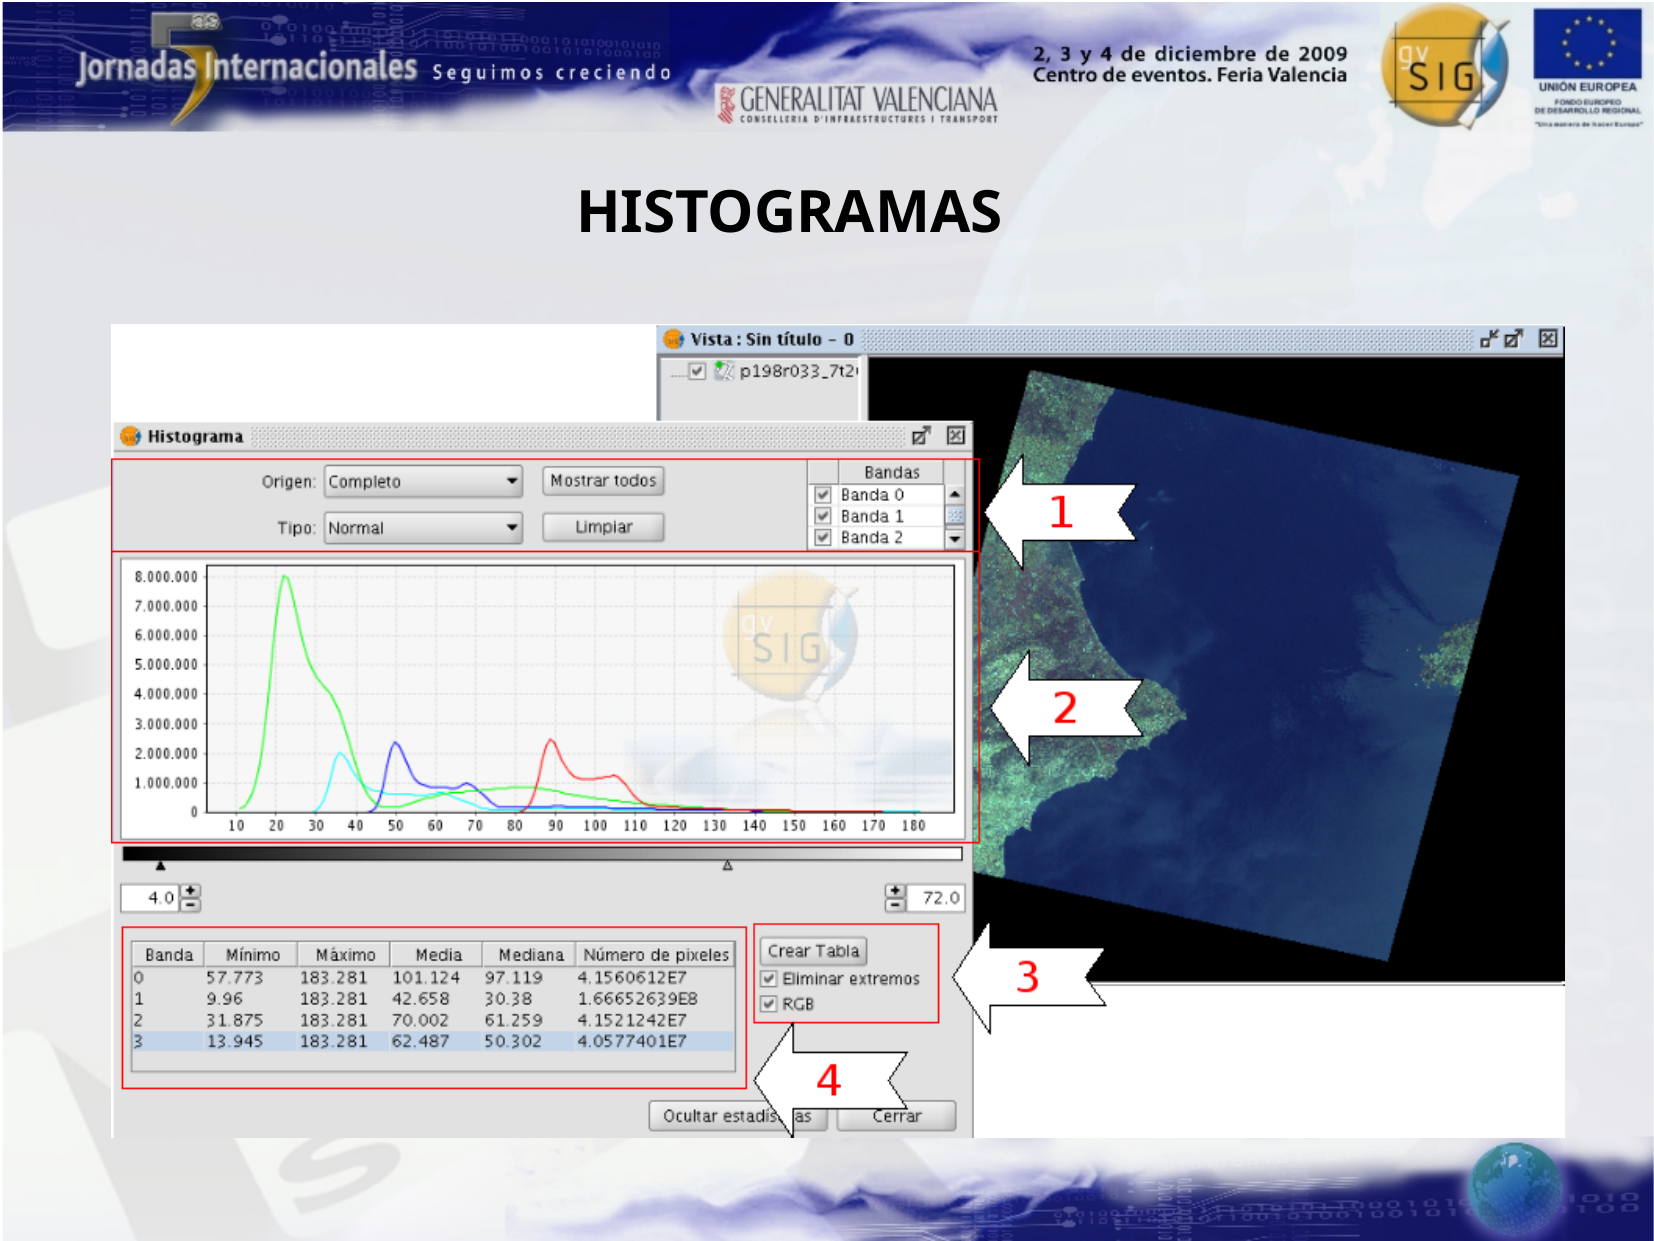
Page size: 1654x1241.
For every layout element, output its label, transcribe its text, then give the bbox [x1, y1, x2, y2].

picture [2, 2, 1654, 1241]
text_box HISTOGRAMAS [561, 165, 1018, 255]
